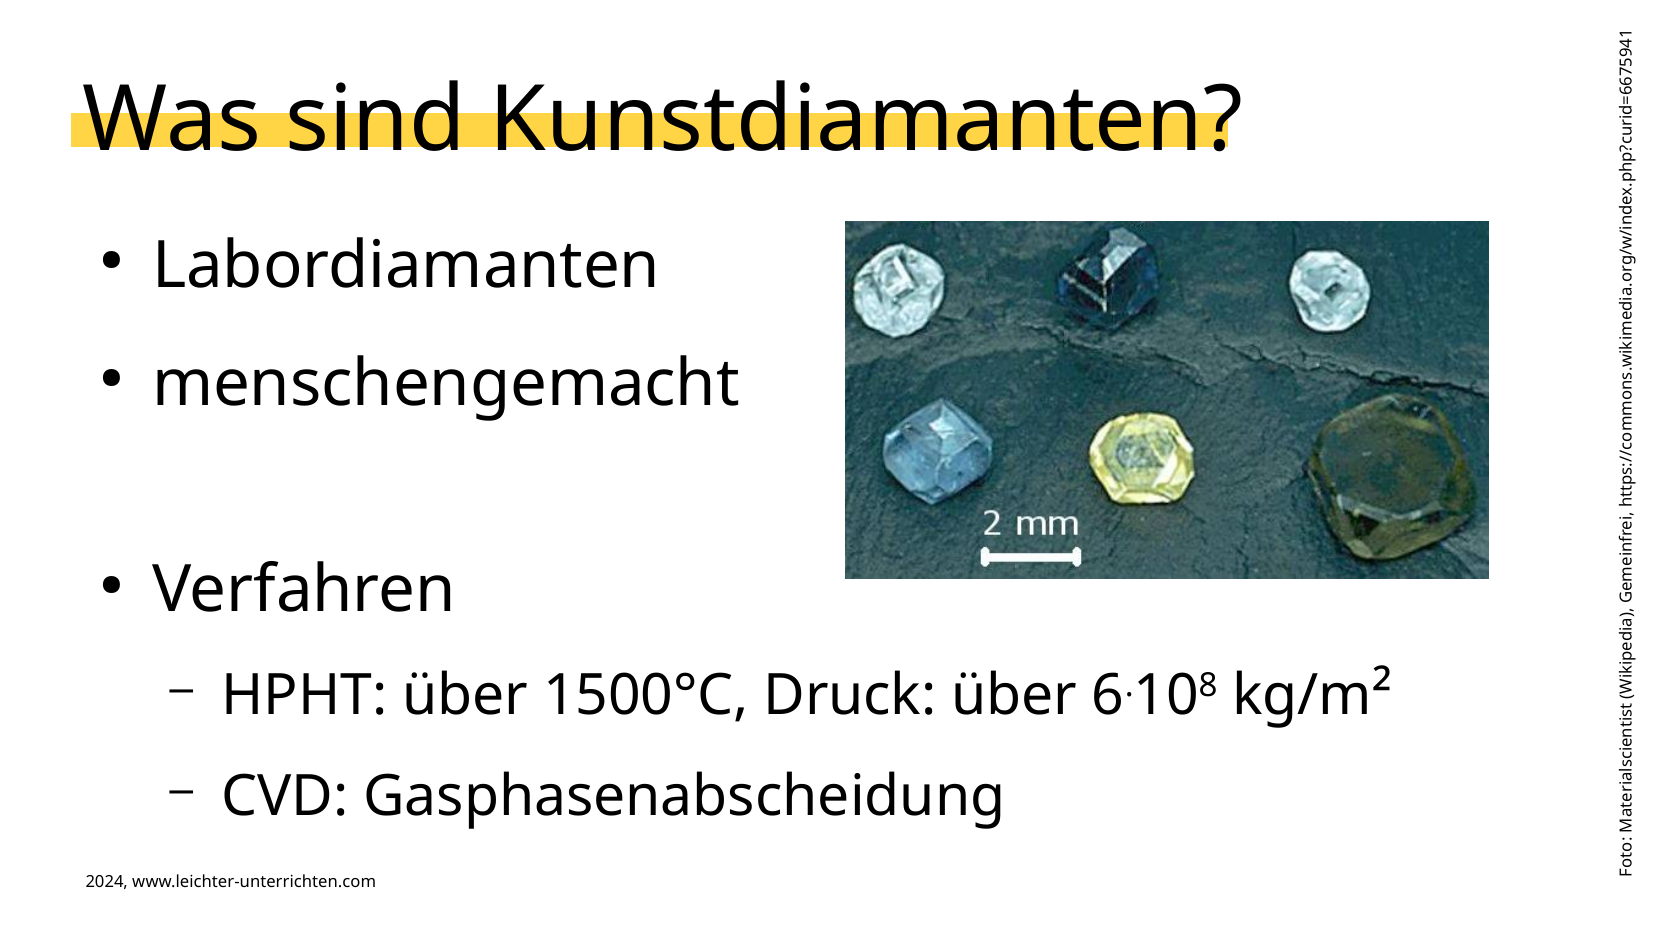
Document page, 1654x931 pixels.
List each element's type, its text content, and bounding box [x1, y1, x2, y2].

picture [845, 221, 1489, 579]
text_box Foto: Materialscientist (Wikipedia), Gemeinfrei, https://commons.wikimedia.org/w/index.php?curid=6675941 [1606, 19, 1644, 892]
list Labordiamanten menschengemacht Verfahren HPHT: über 1500°C, Druck: über 6.108 kg/m² CVD: Gasphasenabscheidung [82, 217, 1571, 839]
title Was sind Kunstdiamanten? [82, 37, 1571, 193]
